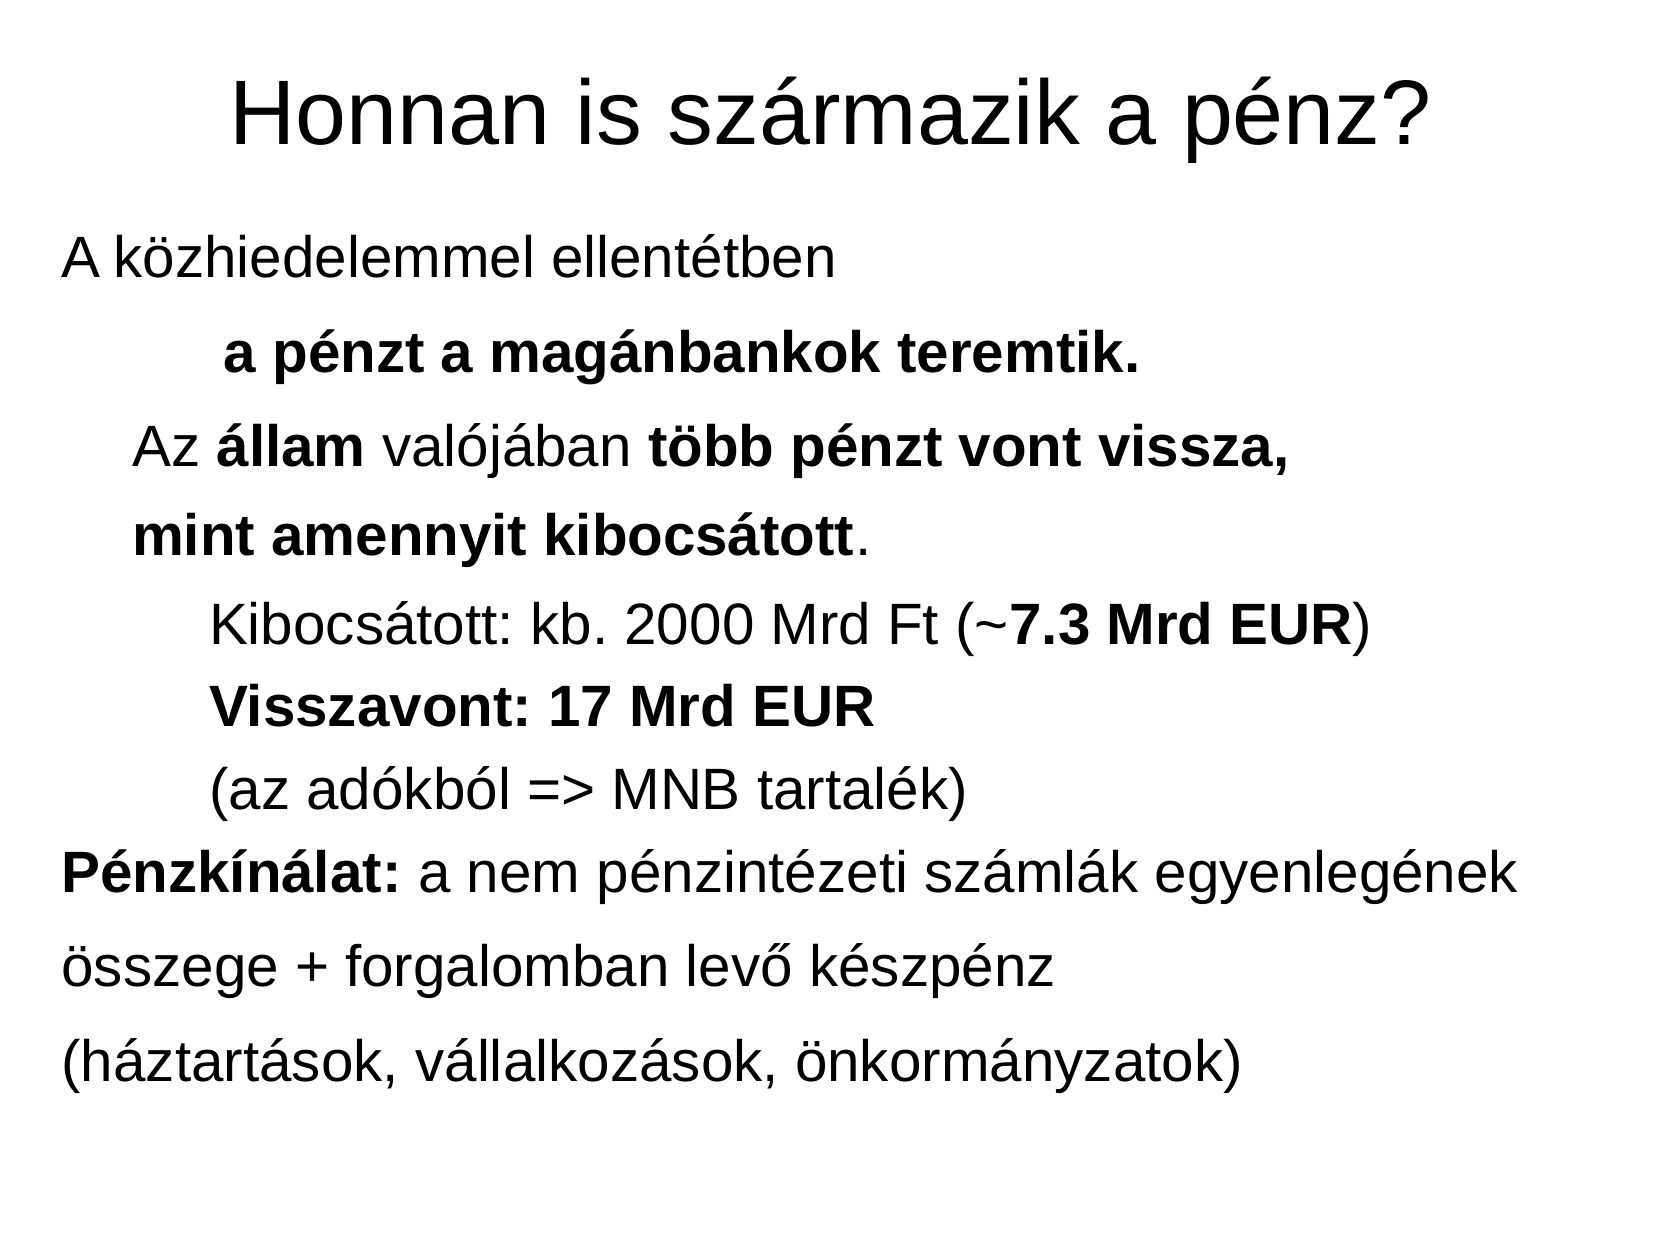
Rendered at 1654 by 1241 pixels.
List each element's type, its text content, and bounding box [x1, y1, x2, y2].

list A közhiedelemmel ellentétben a pénzt a magánbankok teremtik. Az állam valójában több pénzt vont vissza, mint amennyit kibocsátott. Kibocsátott: kb. 2000 Mrd Ft (~7.3 Mrd EUR) Visszavont: 17 Mrd EUR (az adókból => MNB tartalék) Pénzkínálat: a nem pénzintézeti számlák egyenlegének összege + forgalomban levő készpénz (háztartások, vállalkozások, önkormányzatok) [94, 225, 1576, 1241]
title Honnan is származik a pénz? [125, 37, 1538, 188]
